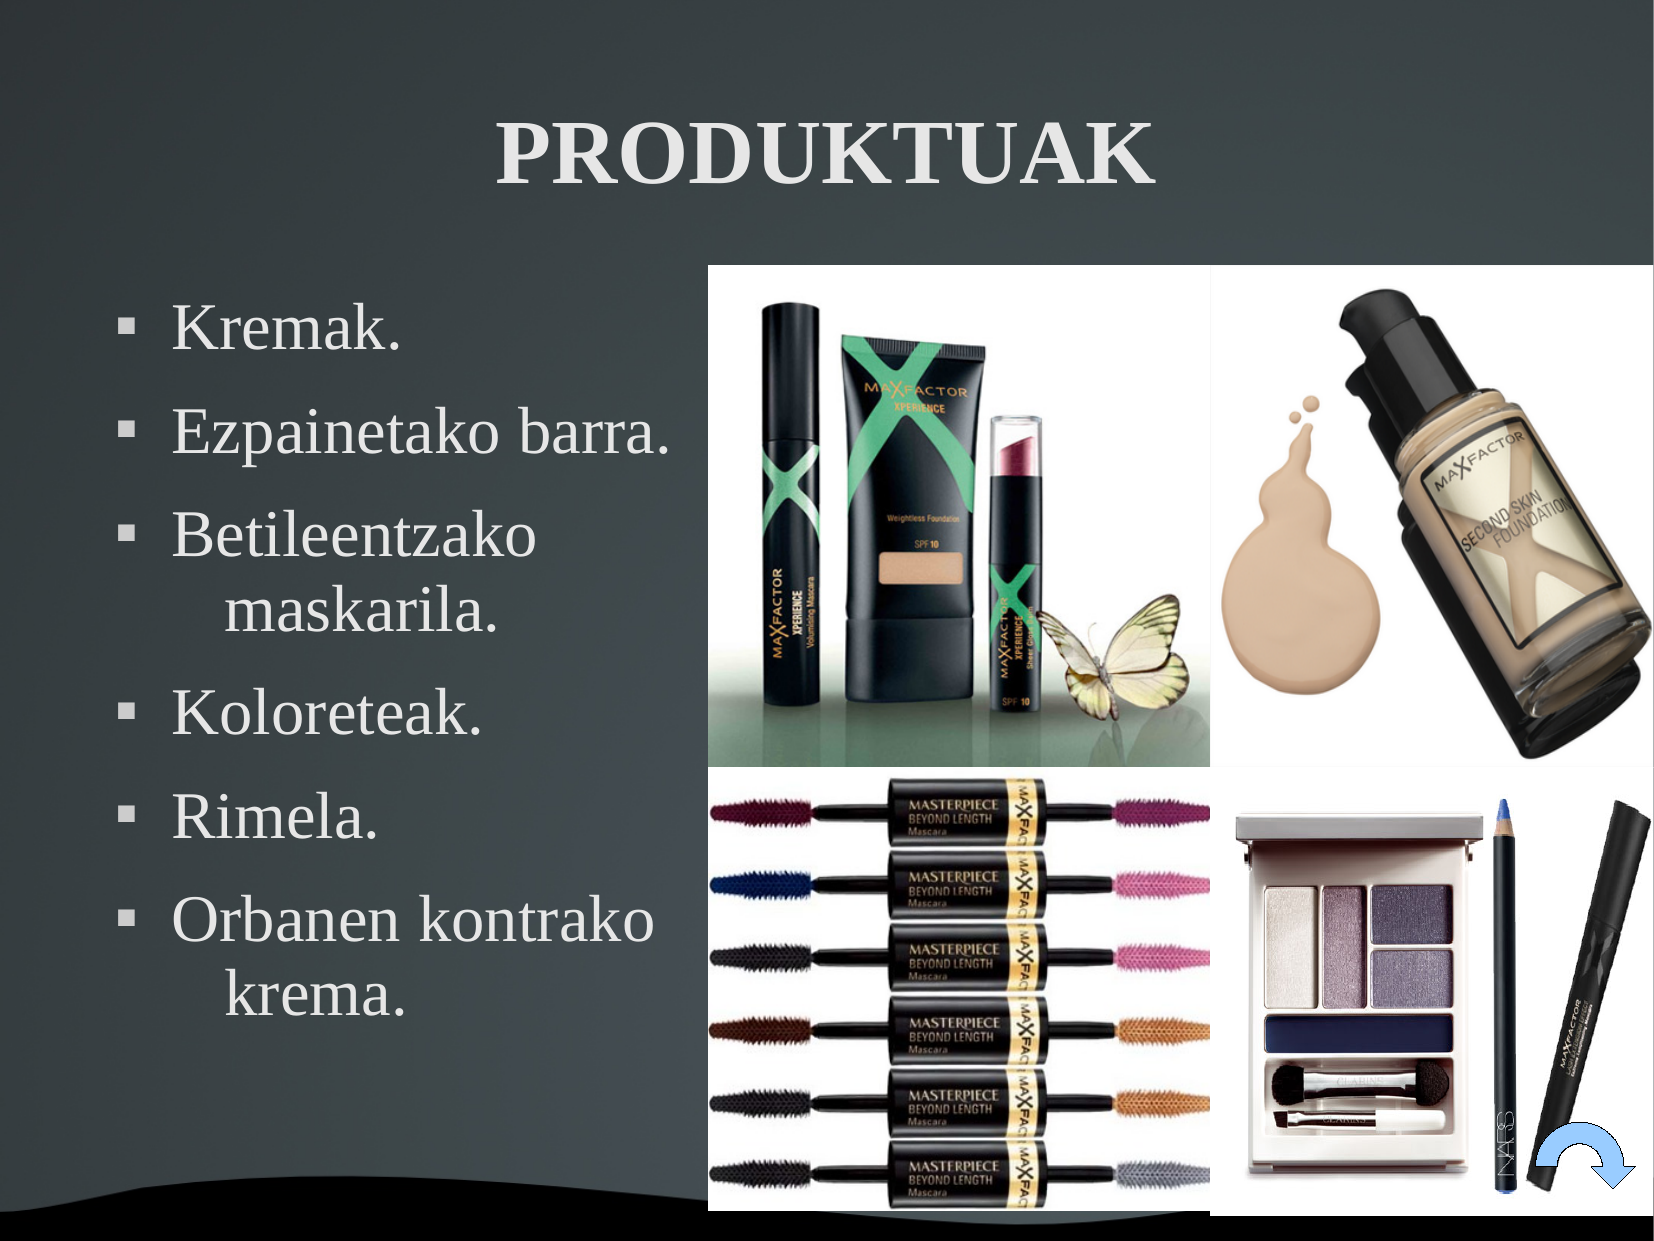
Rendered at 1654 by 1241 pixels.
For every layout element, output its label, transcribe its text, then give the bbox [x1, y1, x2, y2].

title PRODUKTUAK [82, 49, 1571, 257]
list Kremak. Ezpainetako barra. Betileentzako maskarila. Koloreteak. Rimela. Orbanen kontrako krema. [82, 290, 708, 1094]
picture [0, 0, 1654, 1241]
text_box [1535, 1122, 1636, 1189]
